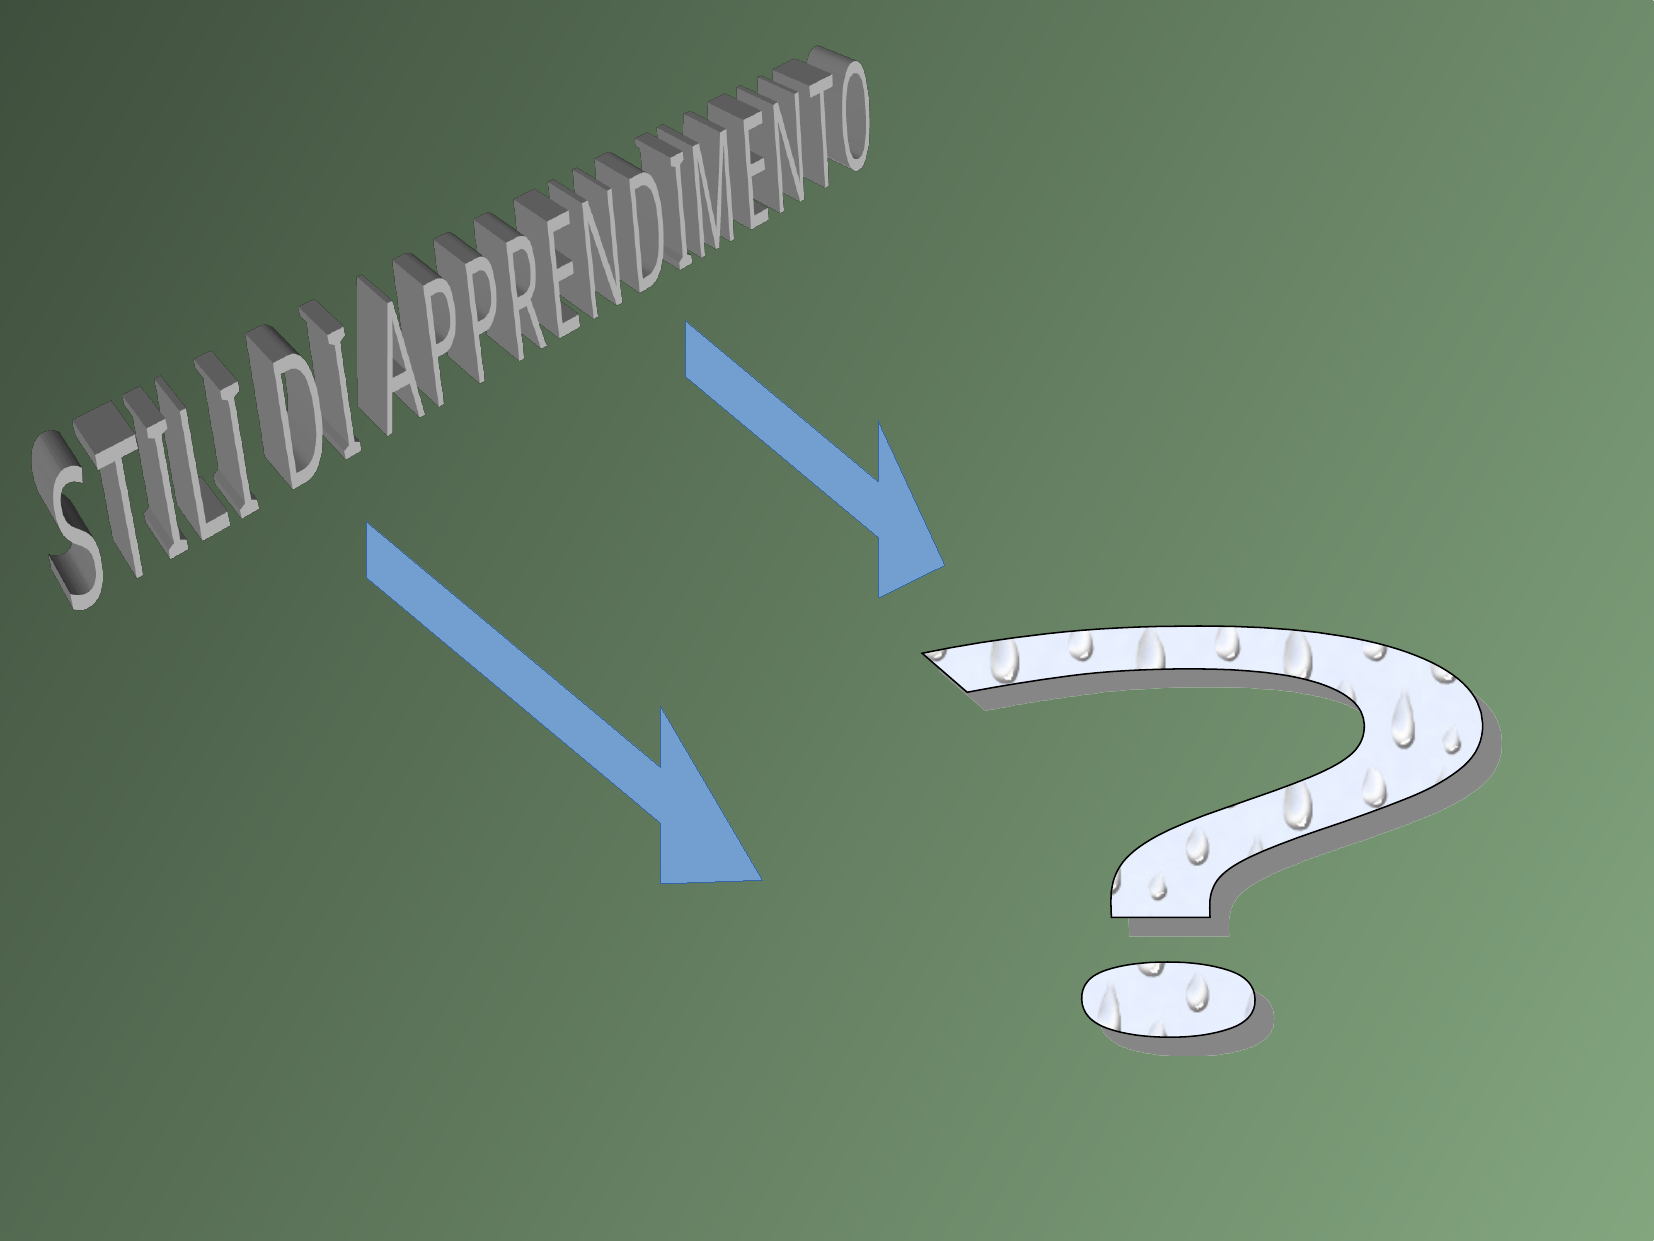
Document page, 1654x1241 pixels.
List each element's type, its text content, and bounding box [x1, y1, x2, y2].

text_box ? [922, 625, 1483, 918]
text_box [685, 320, 945, 598]
text_box [366, 521, 763, 884]
text_box ? [1081, 962, 1256, 1038]
